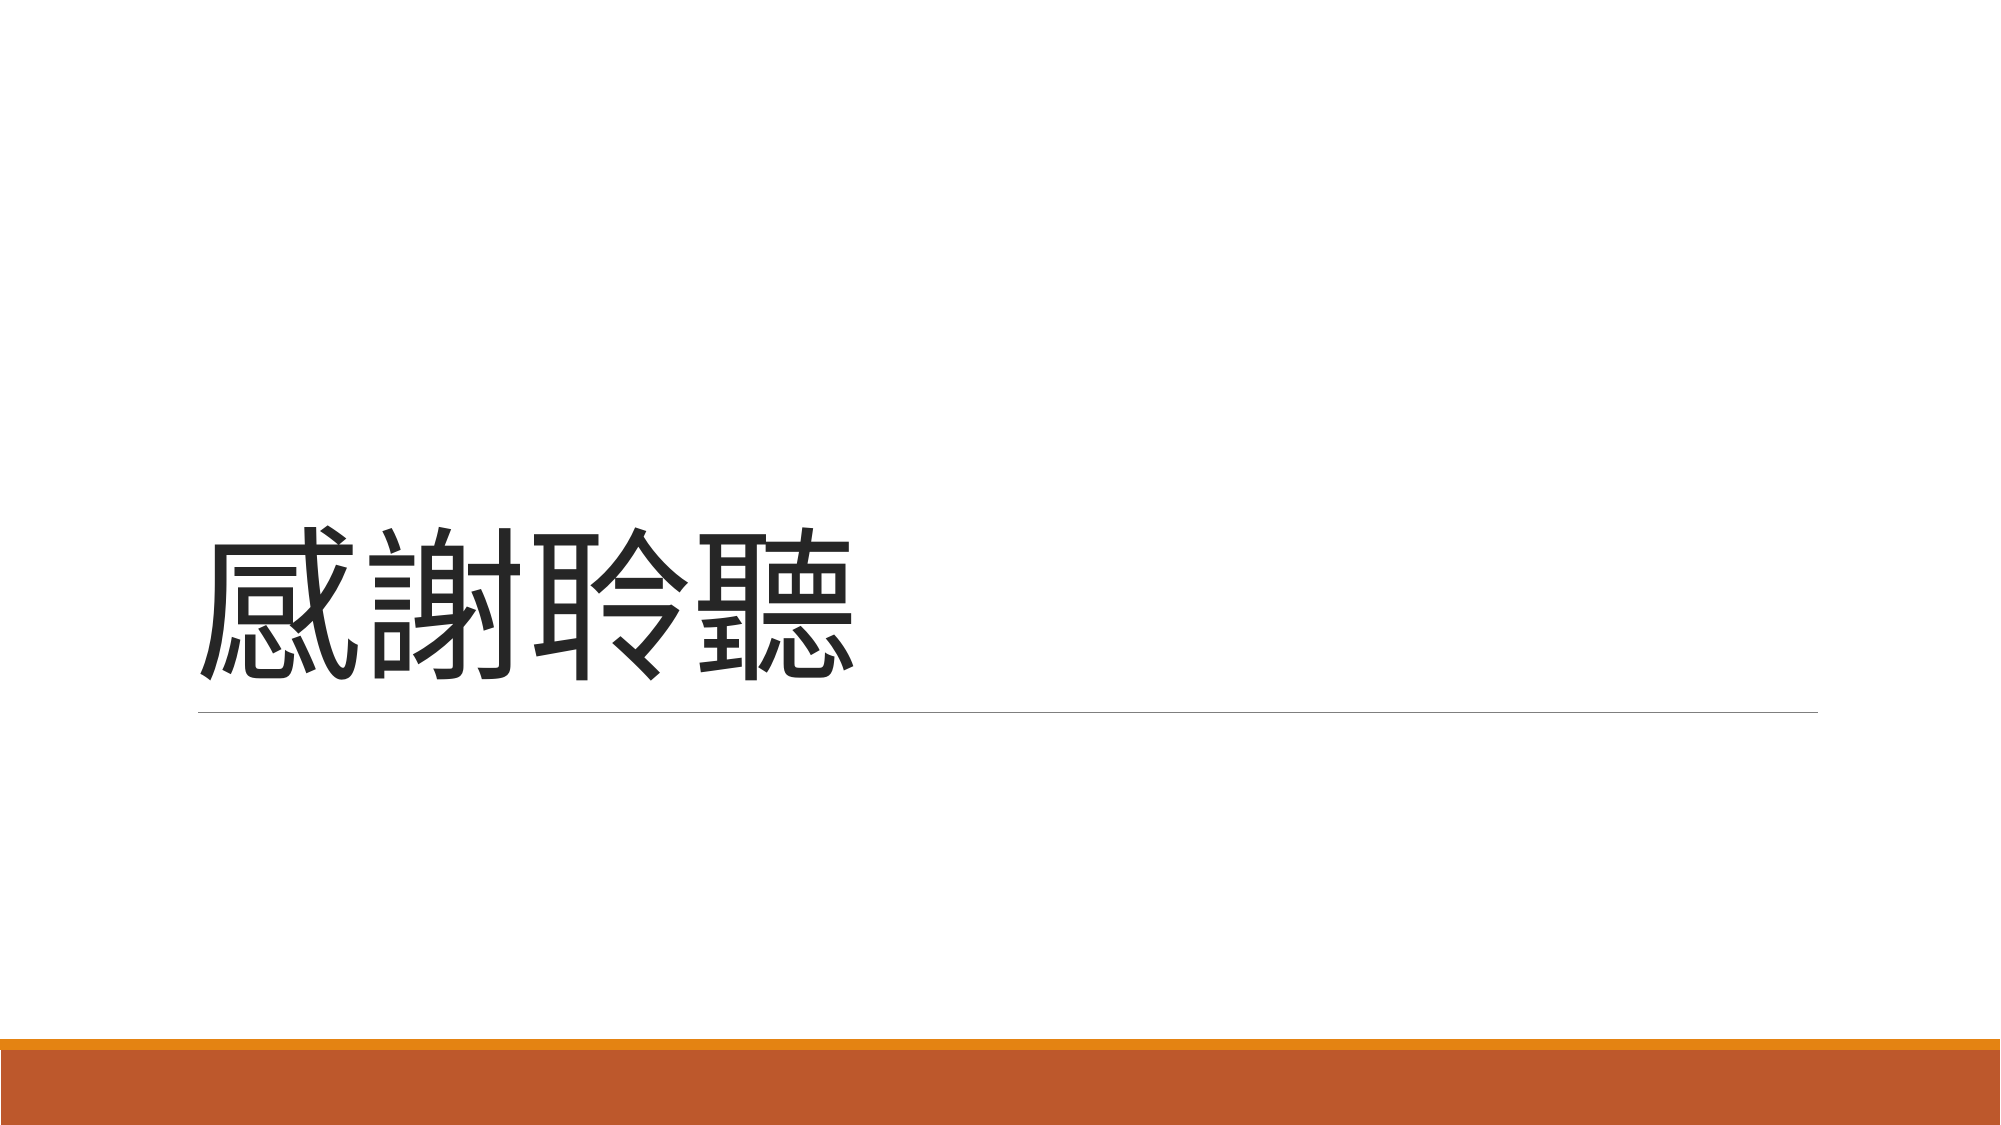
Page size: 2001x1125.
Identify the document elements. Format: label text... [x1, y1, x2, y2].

title 感謝聆聽 [180, 124, 1831, 710]
